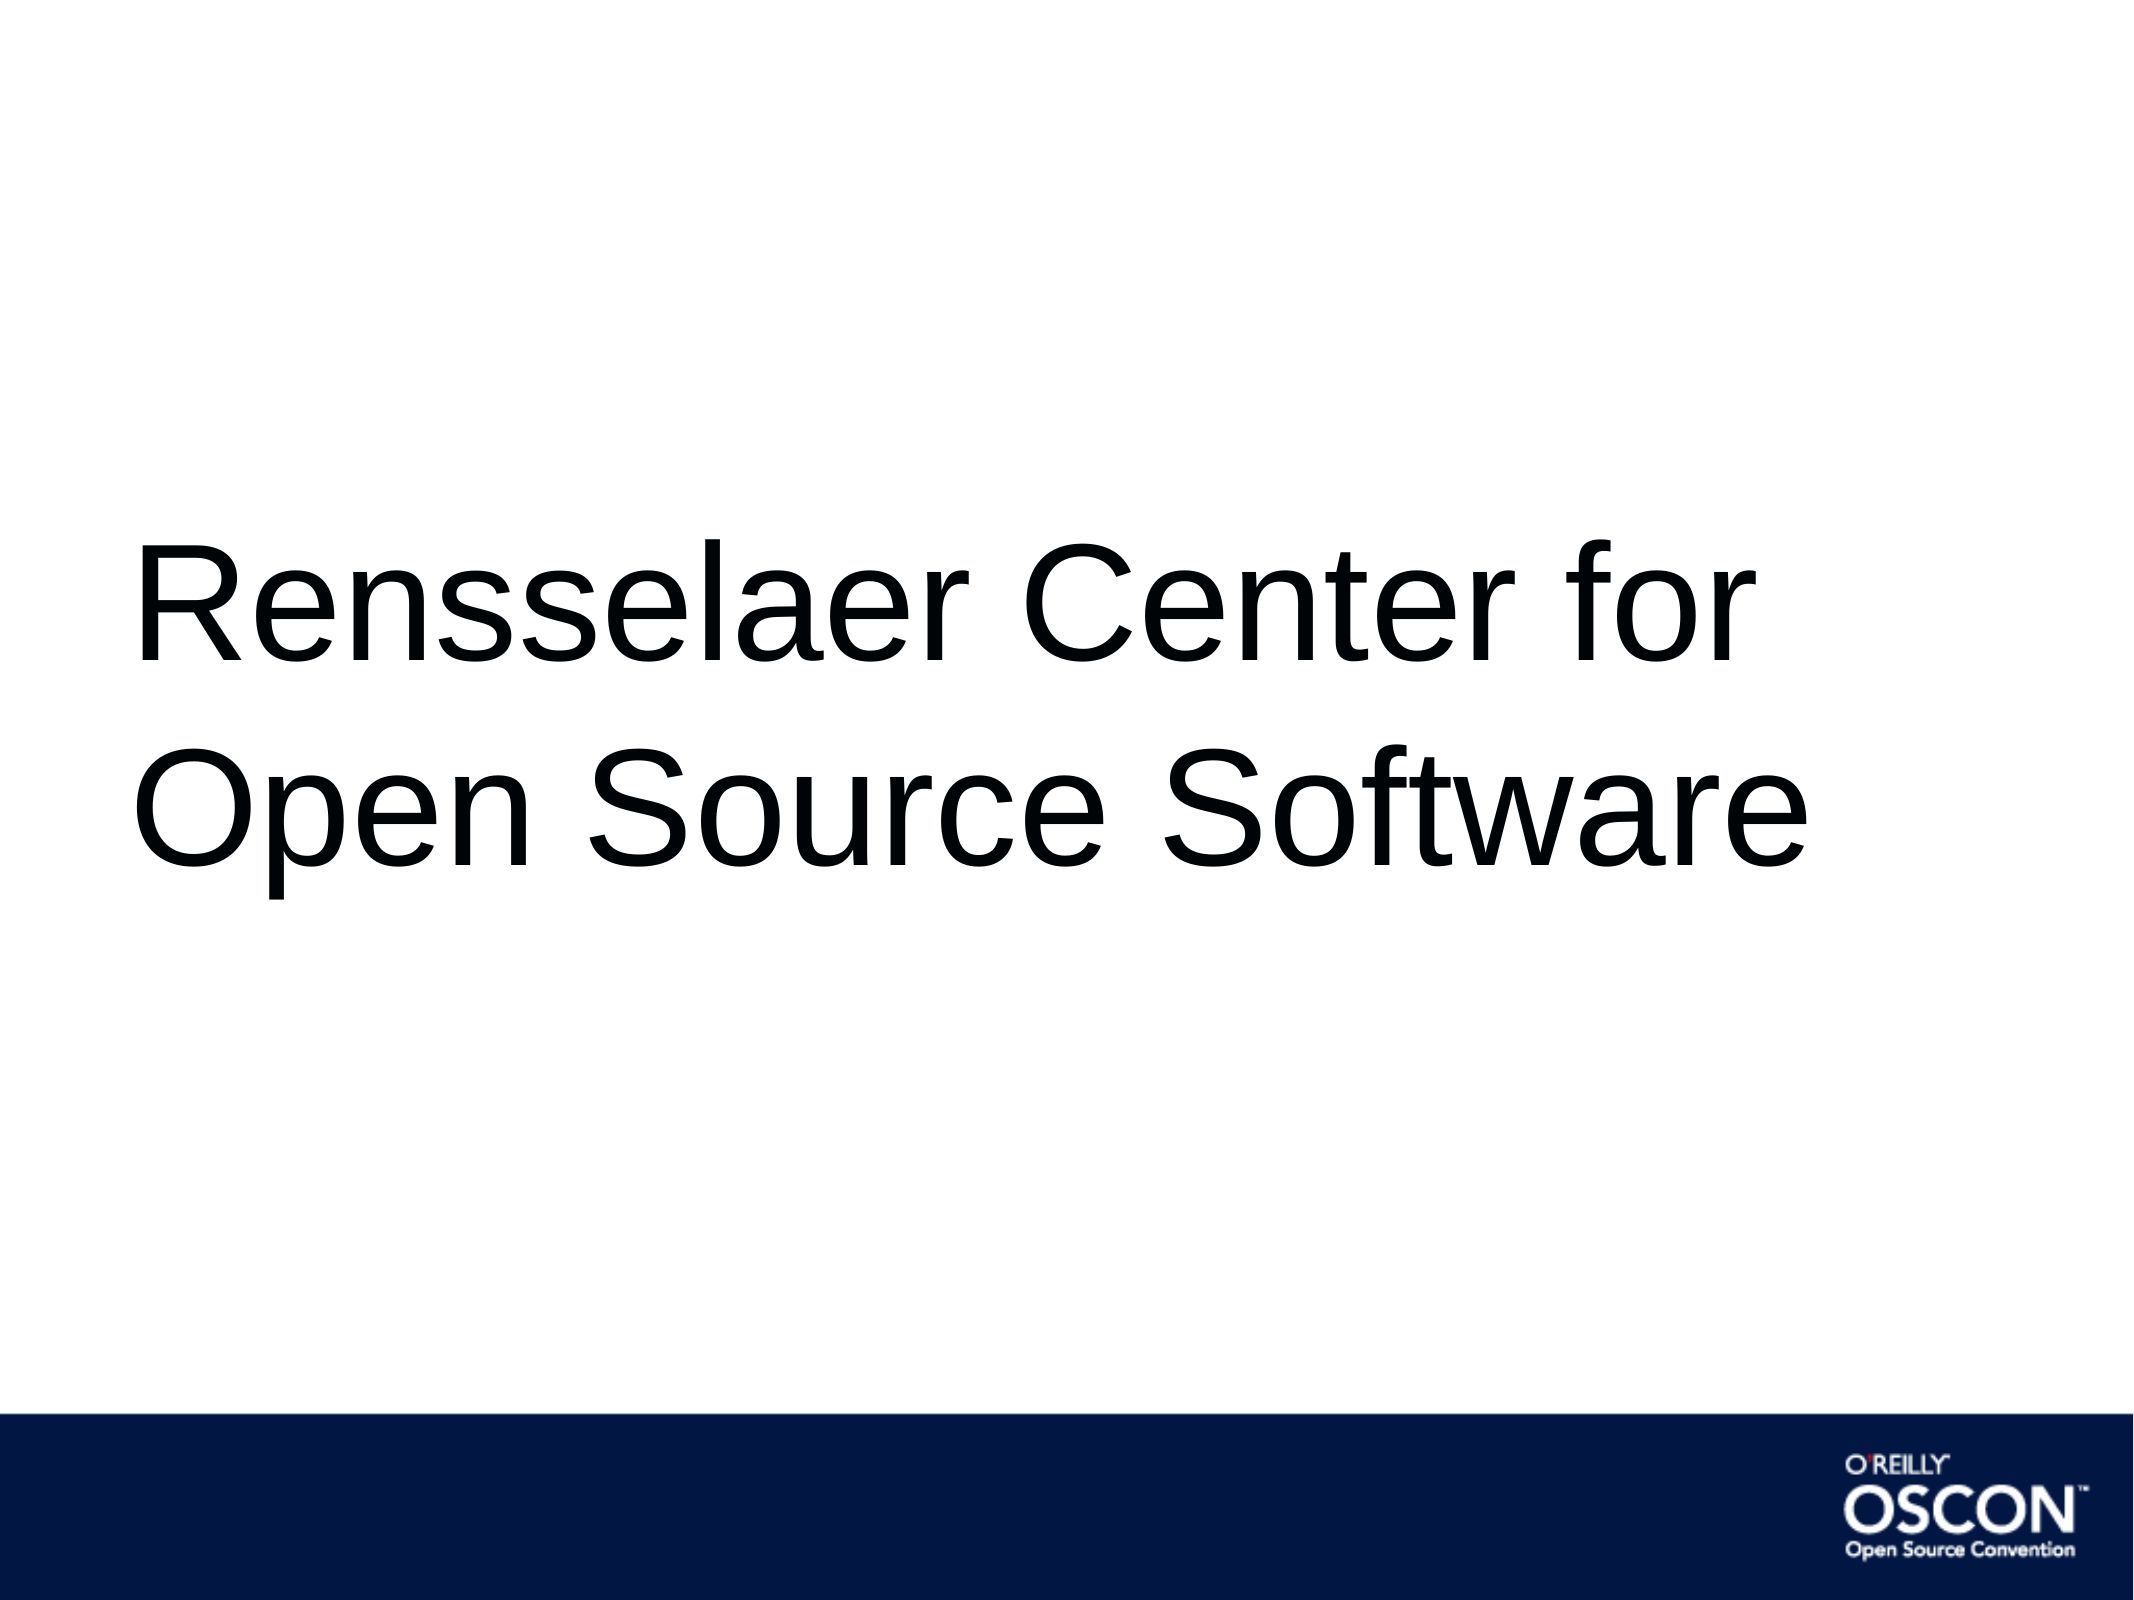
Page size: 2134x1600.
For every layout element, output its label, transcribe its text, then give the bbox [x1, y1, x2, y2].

picture [0, 0, 2134, 1600]
subtitle Rensselaer Center for Open Source Software [41, 95, 2094, 1323]
